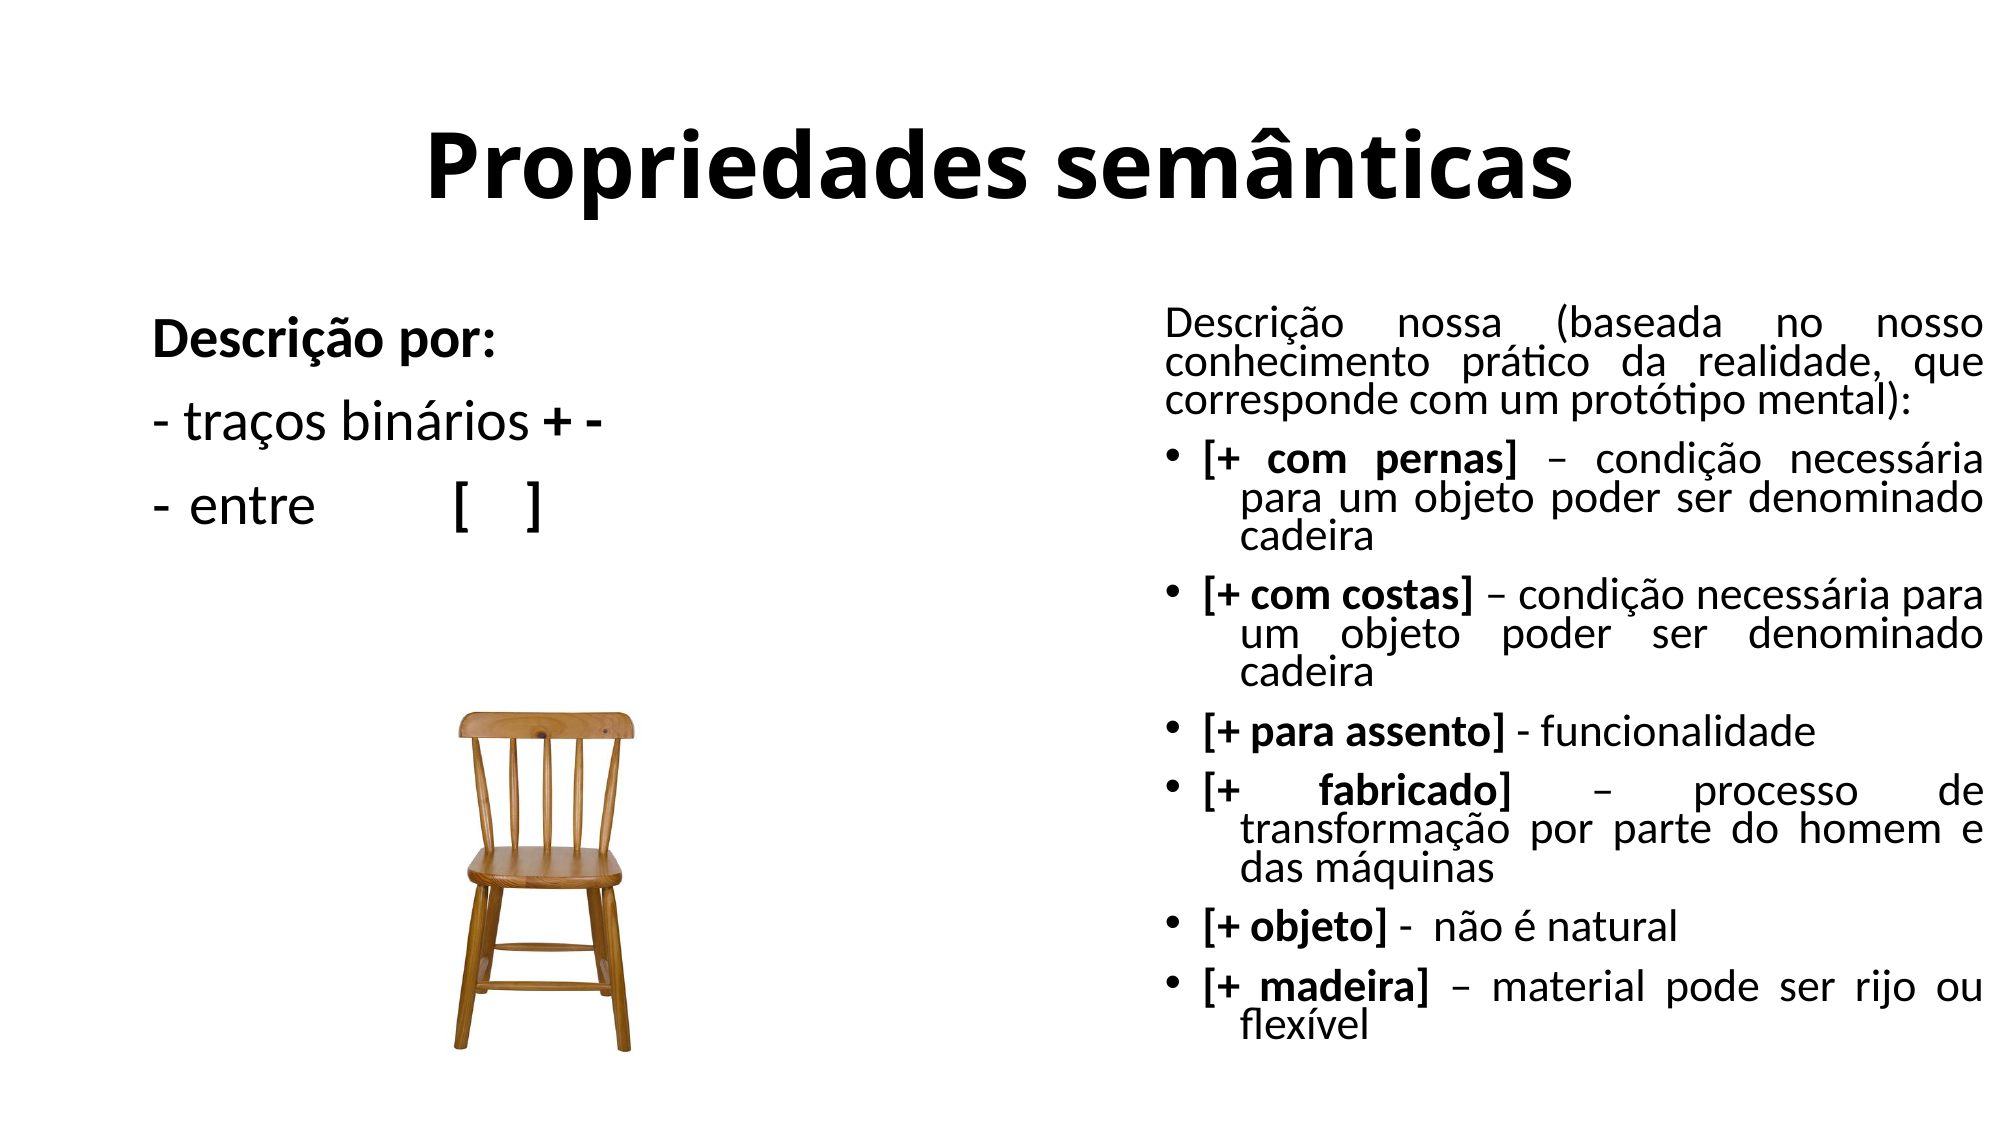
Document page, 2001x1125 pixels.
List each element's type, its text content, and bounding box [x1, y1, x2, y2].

list Descrição nossa (baseada no nosso conhecimento prático da realidade, que corresponde com um protótipo mental): [+ com pernas] – condição necessária para um objeto poder ser denominado cadeira [+ com costas] – condição necessária para um objeto poder ser denominado cadeira [+ para assento] - funcionalidade [+ fabricado] – processo de transformação por parte do homem e das máquinas [+ objeto] - não é natural [+ madeira] – material pode ser rijo ou flexível [1149, 299, 2000, 1066]
list Descrição por: - traços binários + - entre [ ] [137, 299, 1149, 1014]
title Propriedades semânticas [137, 59, 1863, 278]
picture [331, 679, 766, 1081]
